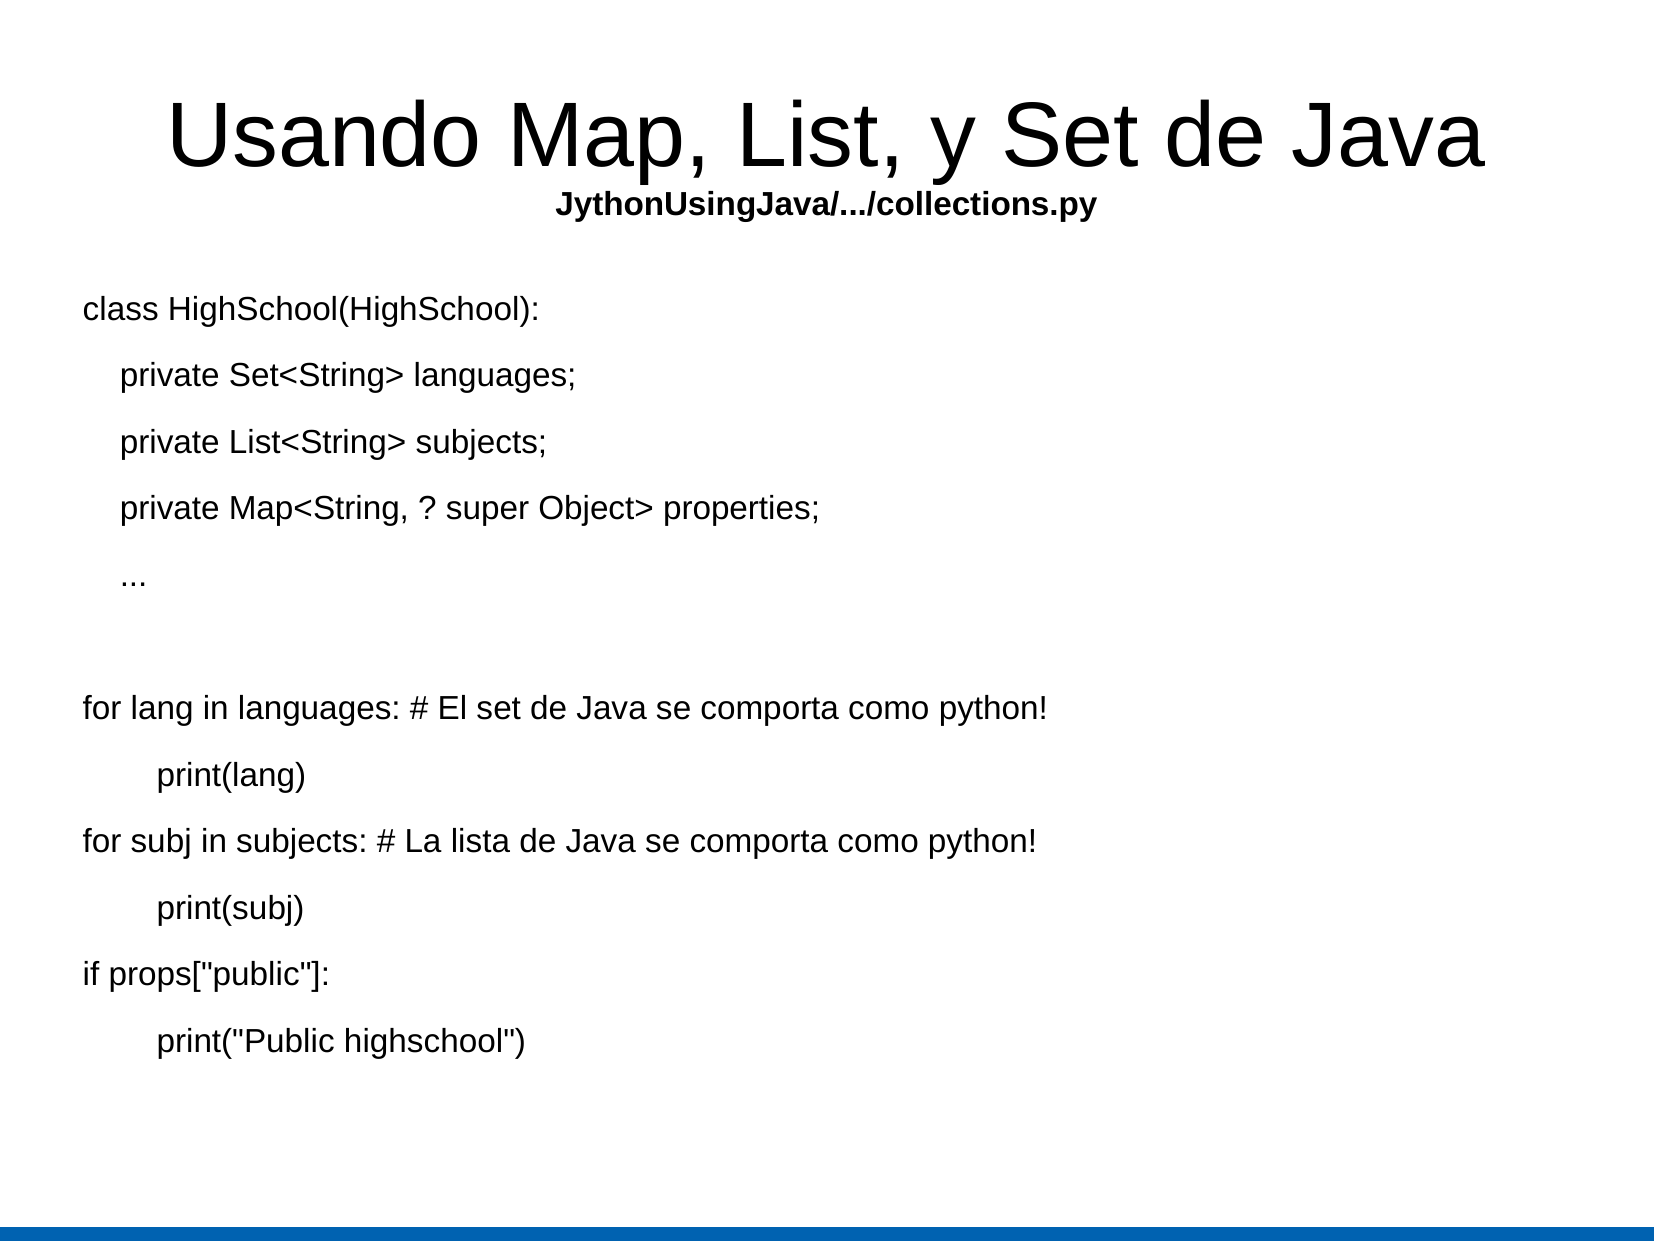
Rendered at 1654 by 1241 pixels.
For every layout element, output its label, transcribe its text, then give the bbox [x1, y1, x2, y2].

title Usando Map, List, y Set de Java JythonUsingJava/.../collections.py [82, 49, 1571, 257]
list class HighSchool(HighSchool): private Set<String> languages; private List<String> subjects; private Map<String, ? super Object> properties; ... for lang in languages: # El set de Java se comporta como python! print(lang) for subj in subjects: # La lista de Java se comporta como python! print(subj) if props["public"]: print("Public highschool") [82, 290, 1571, 1109]
